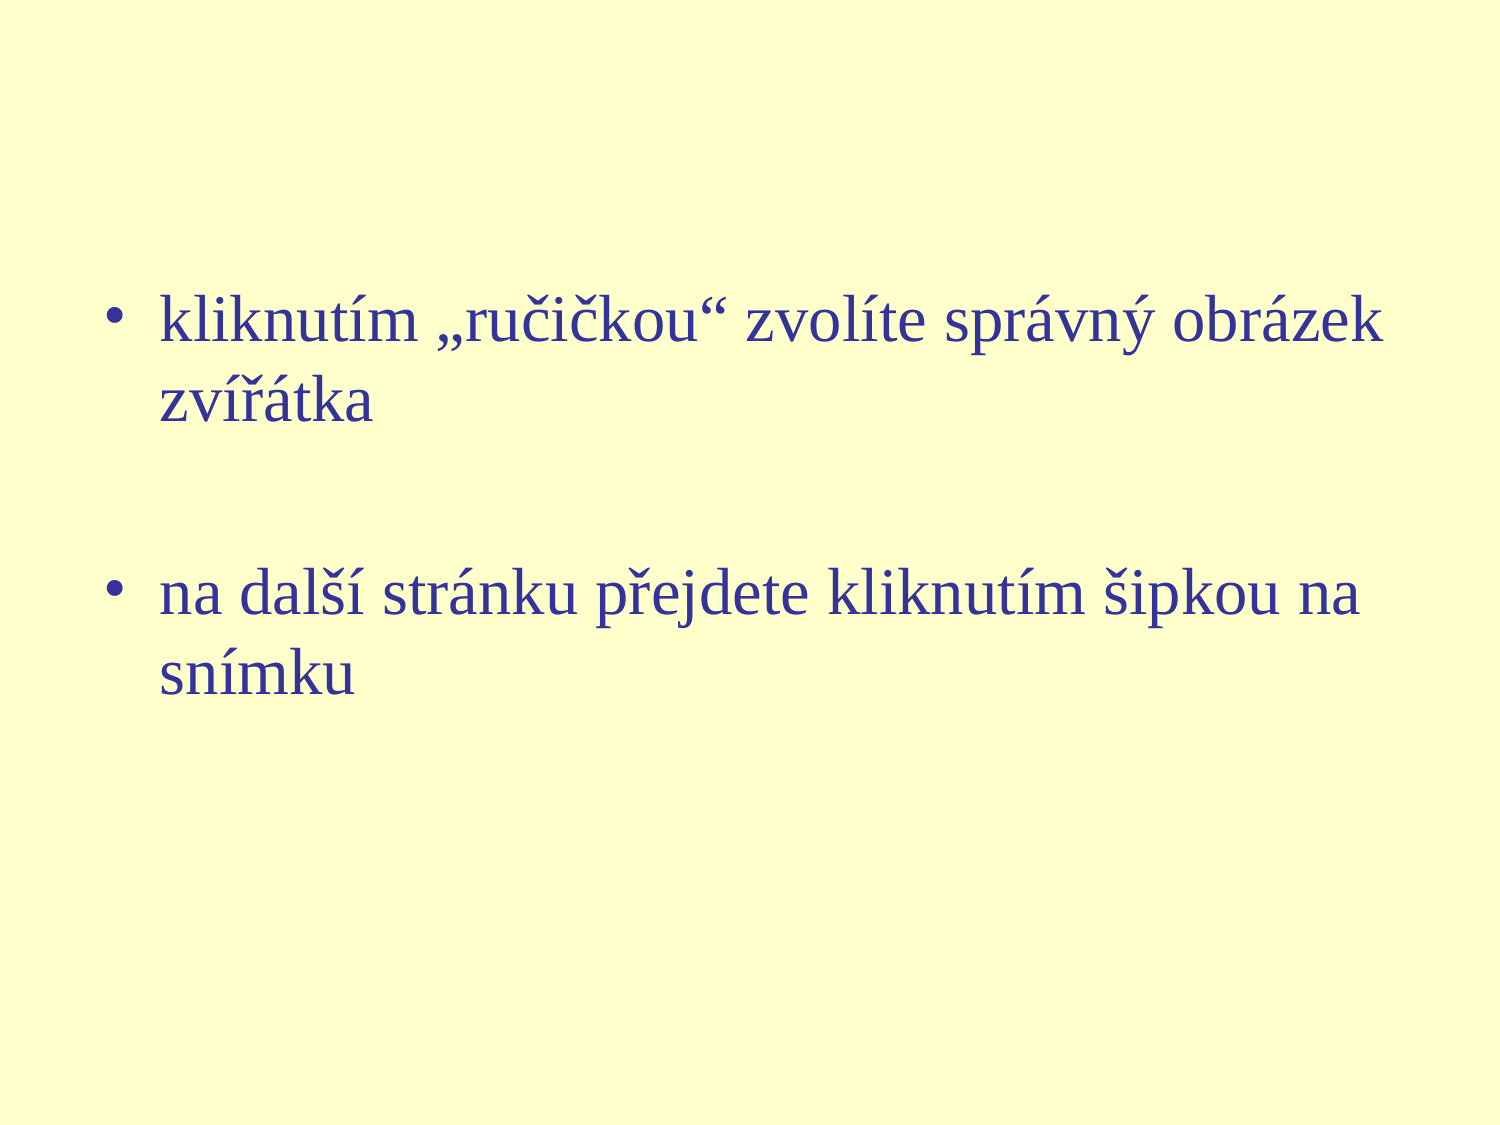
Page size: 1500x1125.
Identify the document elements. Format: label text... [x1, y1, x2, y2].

text_box kliknutím „ručičkou“ zvolíte správný obrázek zvířátka na další stránku přejdete kliknutím šipkou na snímku [88, 267, 1439, 1010]
